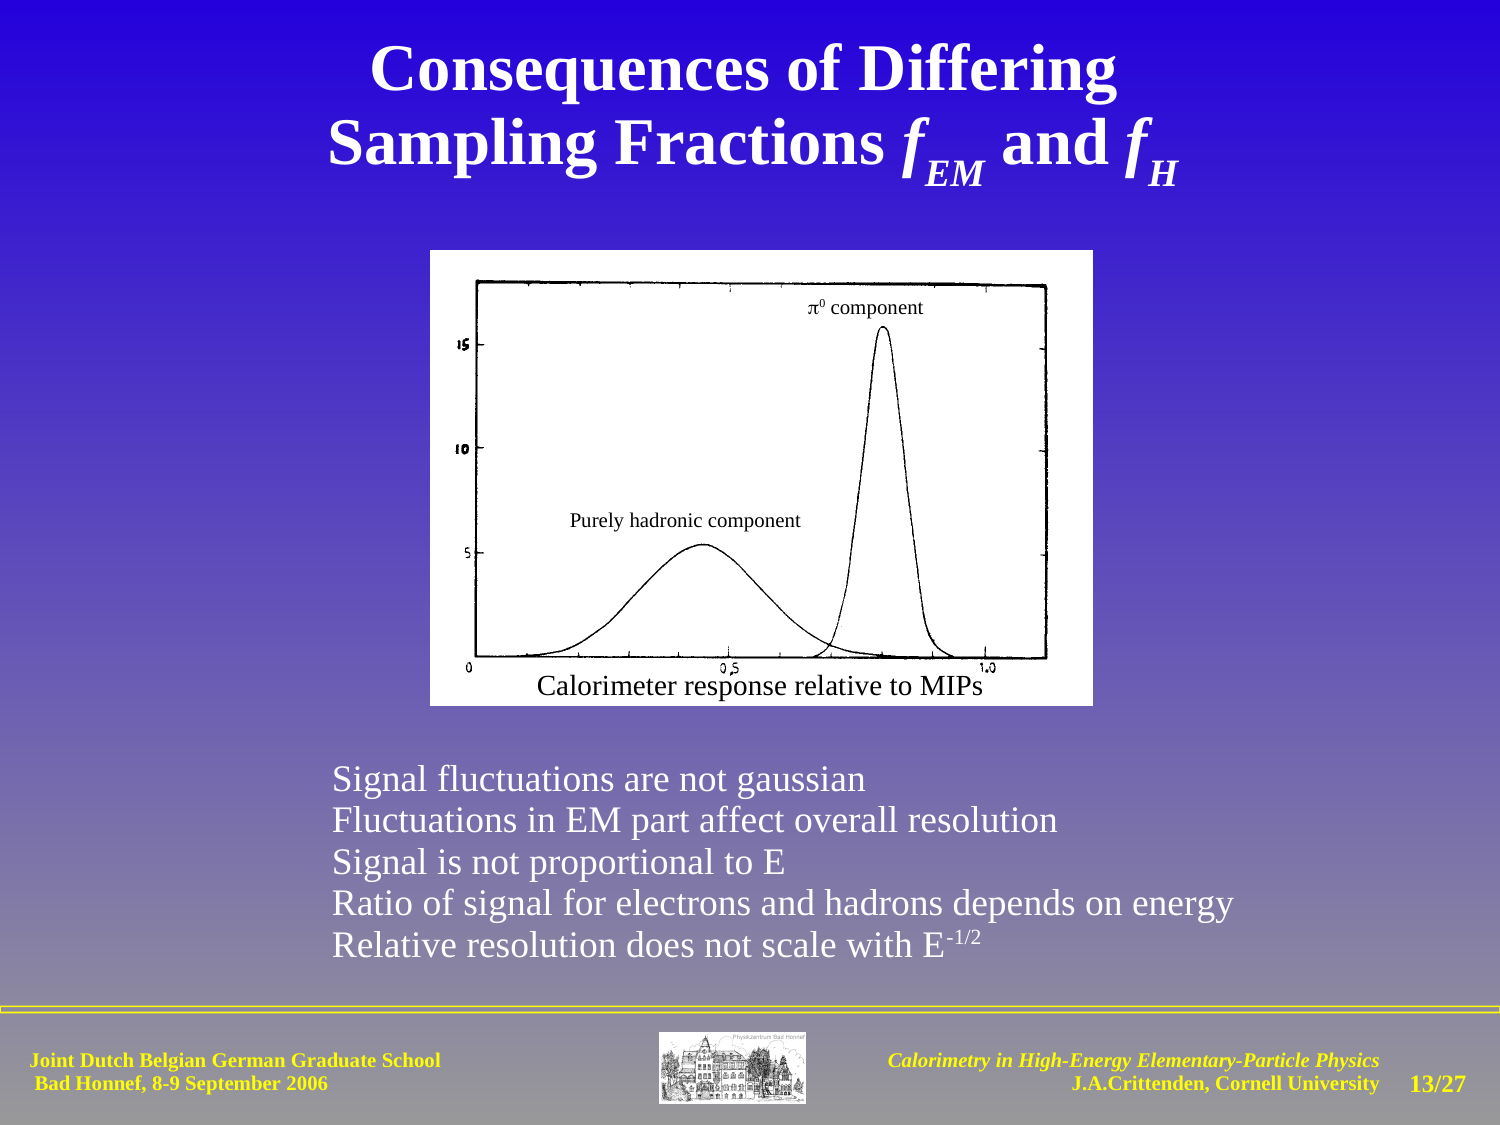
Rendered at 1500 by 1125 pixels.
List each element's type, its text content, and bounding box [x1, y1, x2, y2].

text_box  component [807, 294, 957, 320]
picture [430, 250, 1093, 706]
picture [659, 1032, 806, 1104]
text_box Purely hadronic component [569, 508, 817, 532]
text_box Calorimeter response relative to MIPs [529, 669, 1005, 702]
text_box Signal fluctuations are not gaussian Fluctuations in EM part affect overall resolution Signal is not proportional to E Ratio of signal for electrons and hadrons depends on energy Relative resolution does not scale with E-1/2 [322, 757, 1236, 966]
title Consequences of Differing Sampling Fractions fEM and fH [115, 19, 1391, 207]
